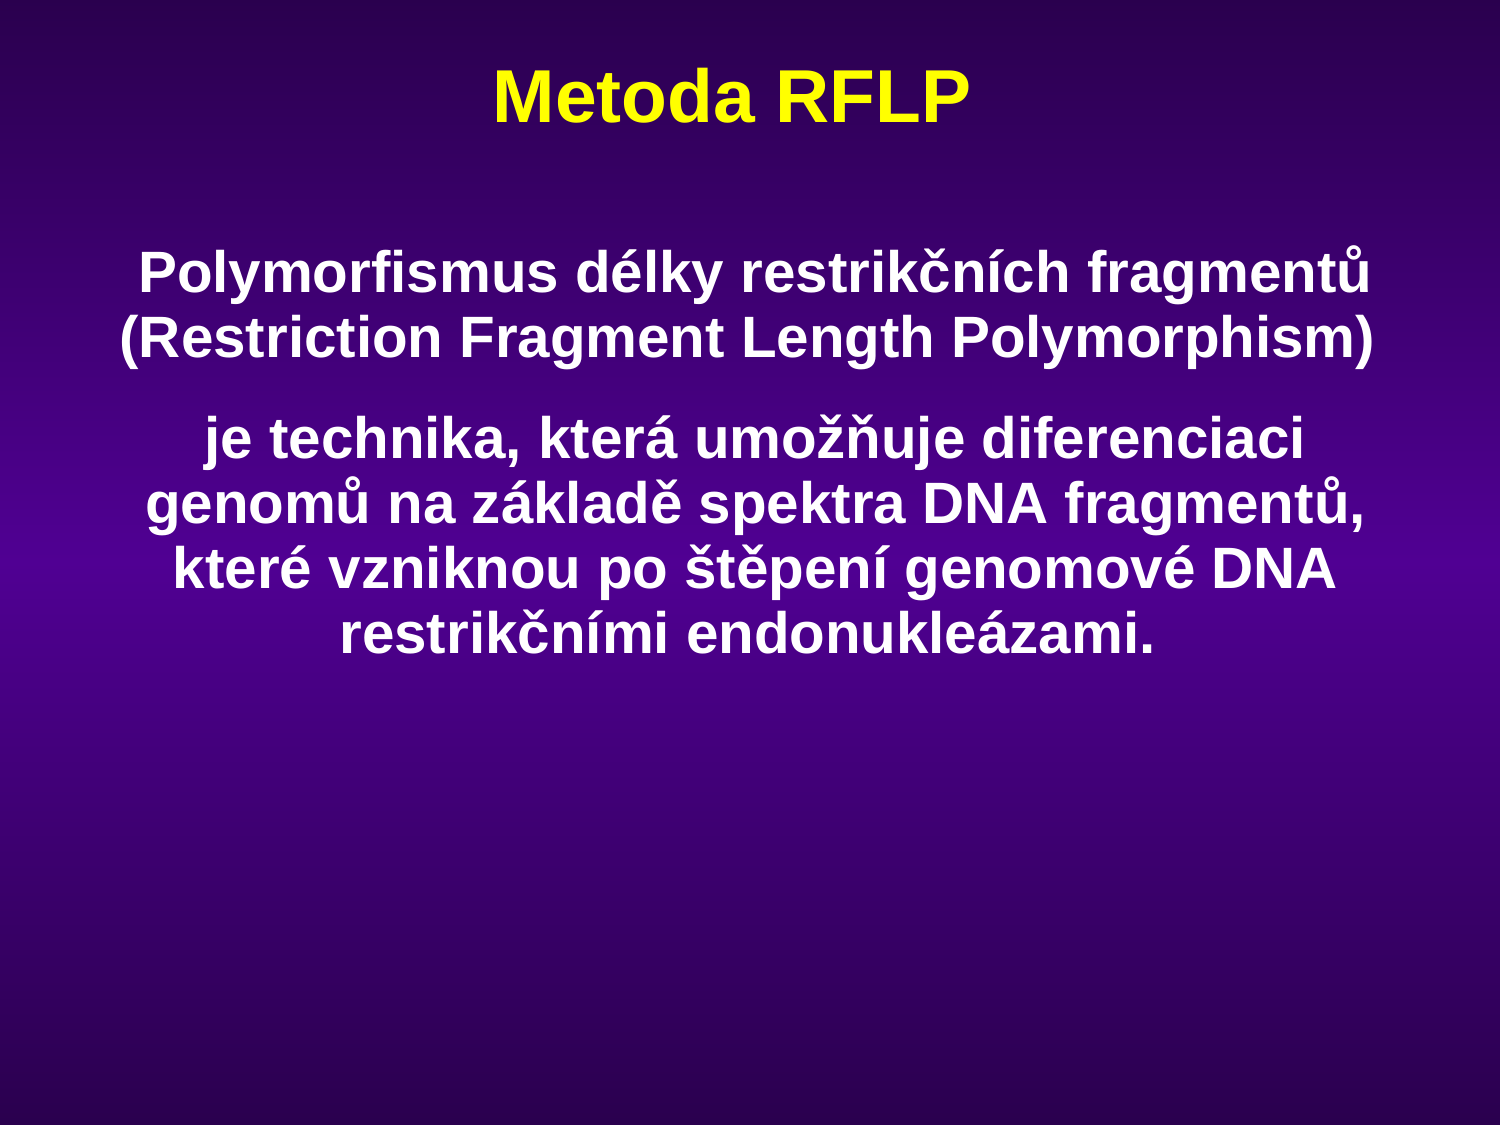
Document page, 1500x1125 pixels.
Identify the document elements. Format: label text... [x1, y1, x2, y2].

title Metoda RFLP [76, 42, 1388, 150]
list Polymorfismus délky restrikčních fragmentů (Restriction Fragment Length Polymorphism) je technika, která umožňuje diferenciaci genomů na základě spektra DNA fragmentů, které vzniknou po štěpení genomové DNA restrikčními endonukleázami. [76, 231, 1436, 776]
